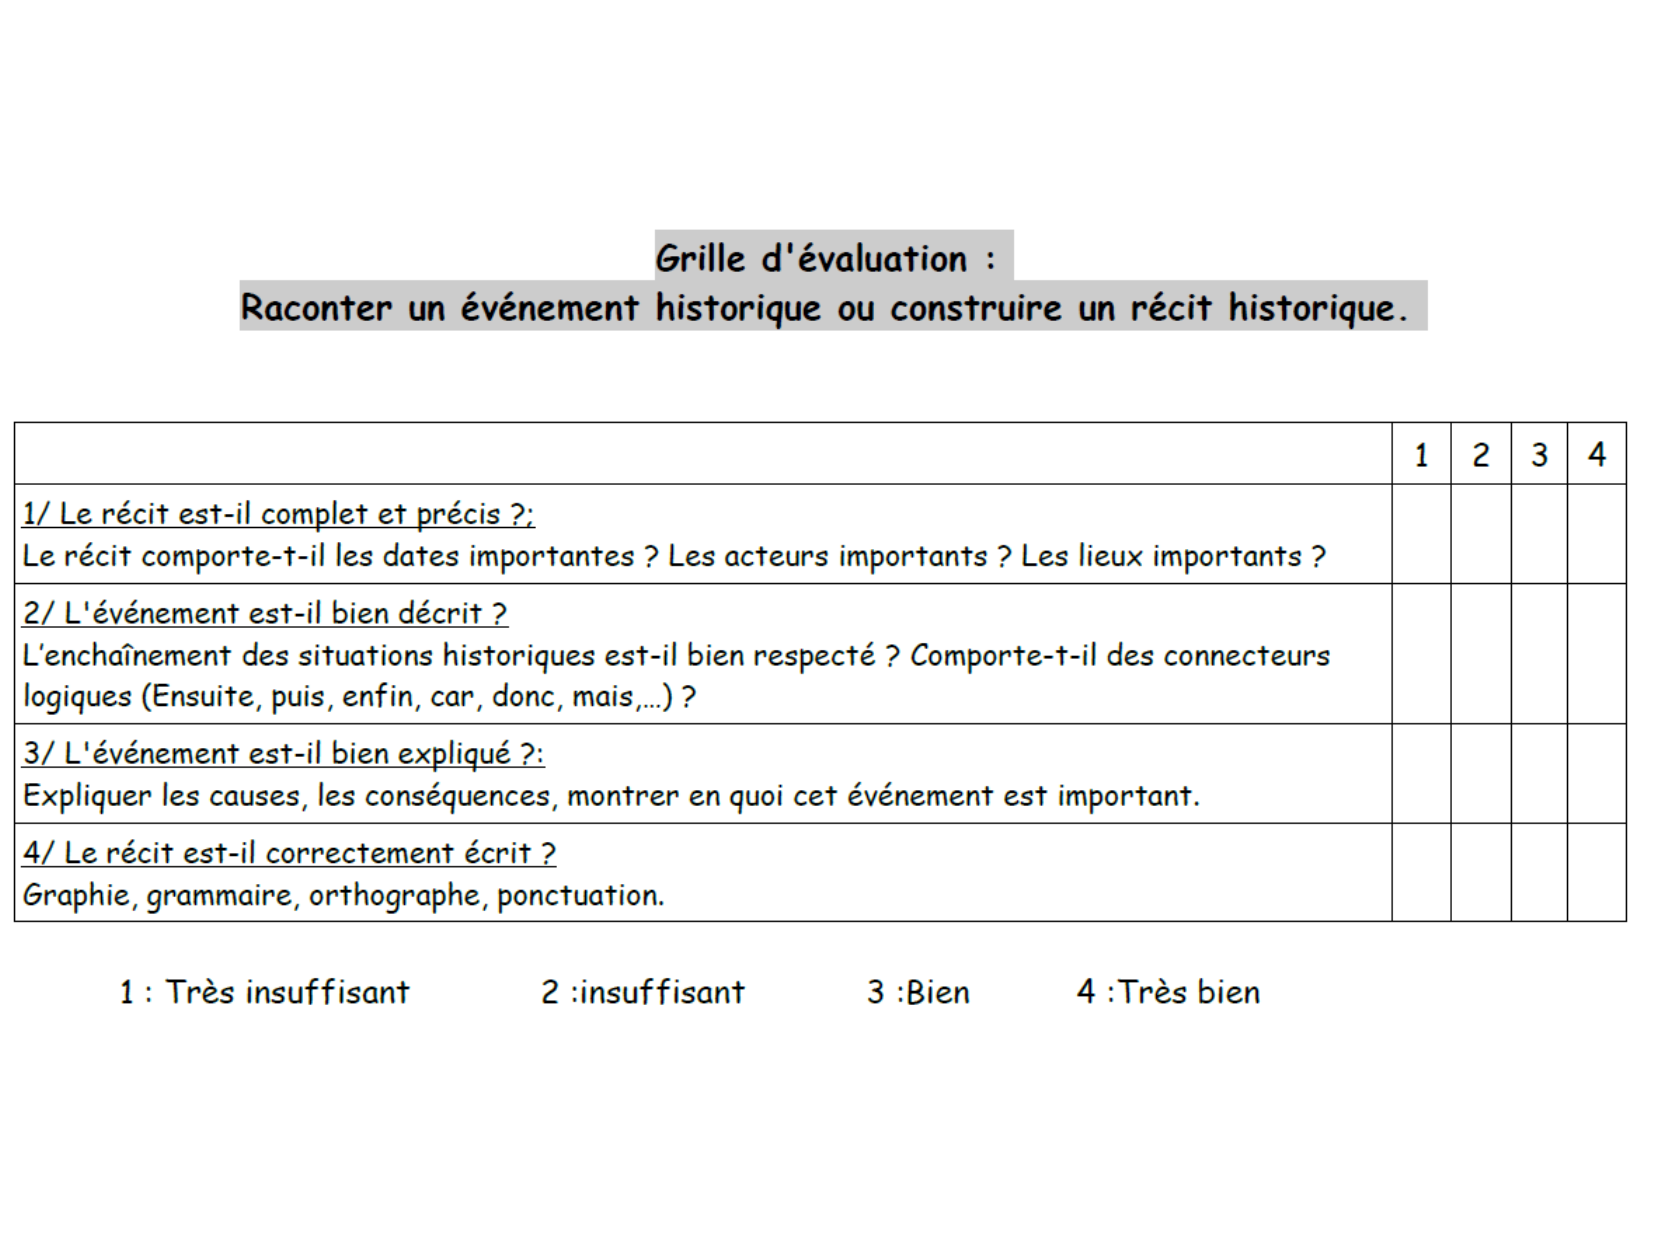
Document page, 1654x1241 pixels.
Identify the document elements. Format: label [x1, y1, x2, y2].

picture [0, 185, 1654, 1040]
